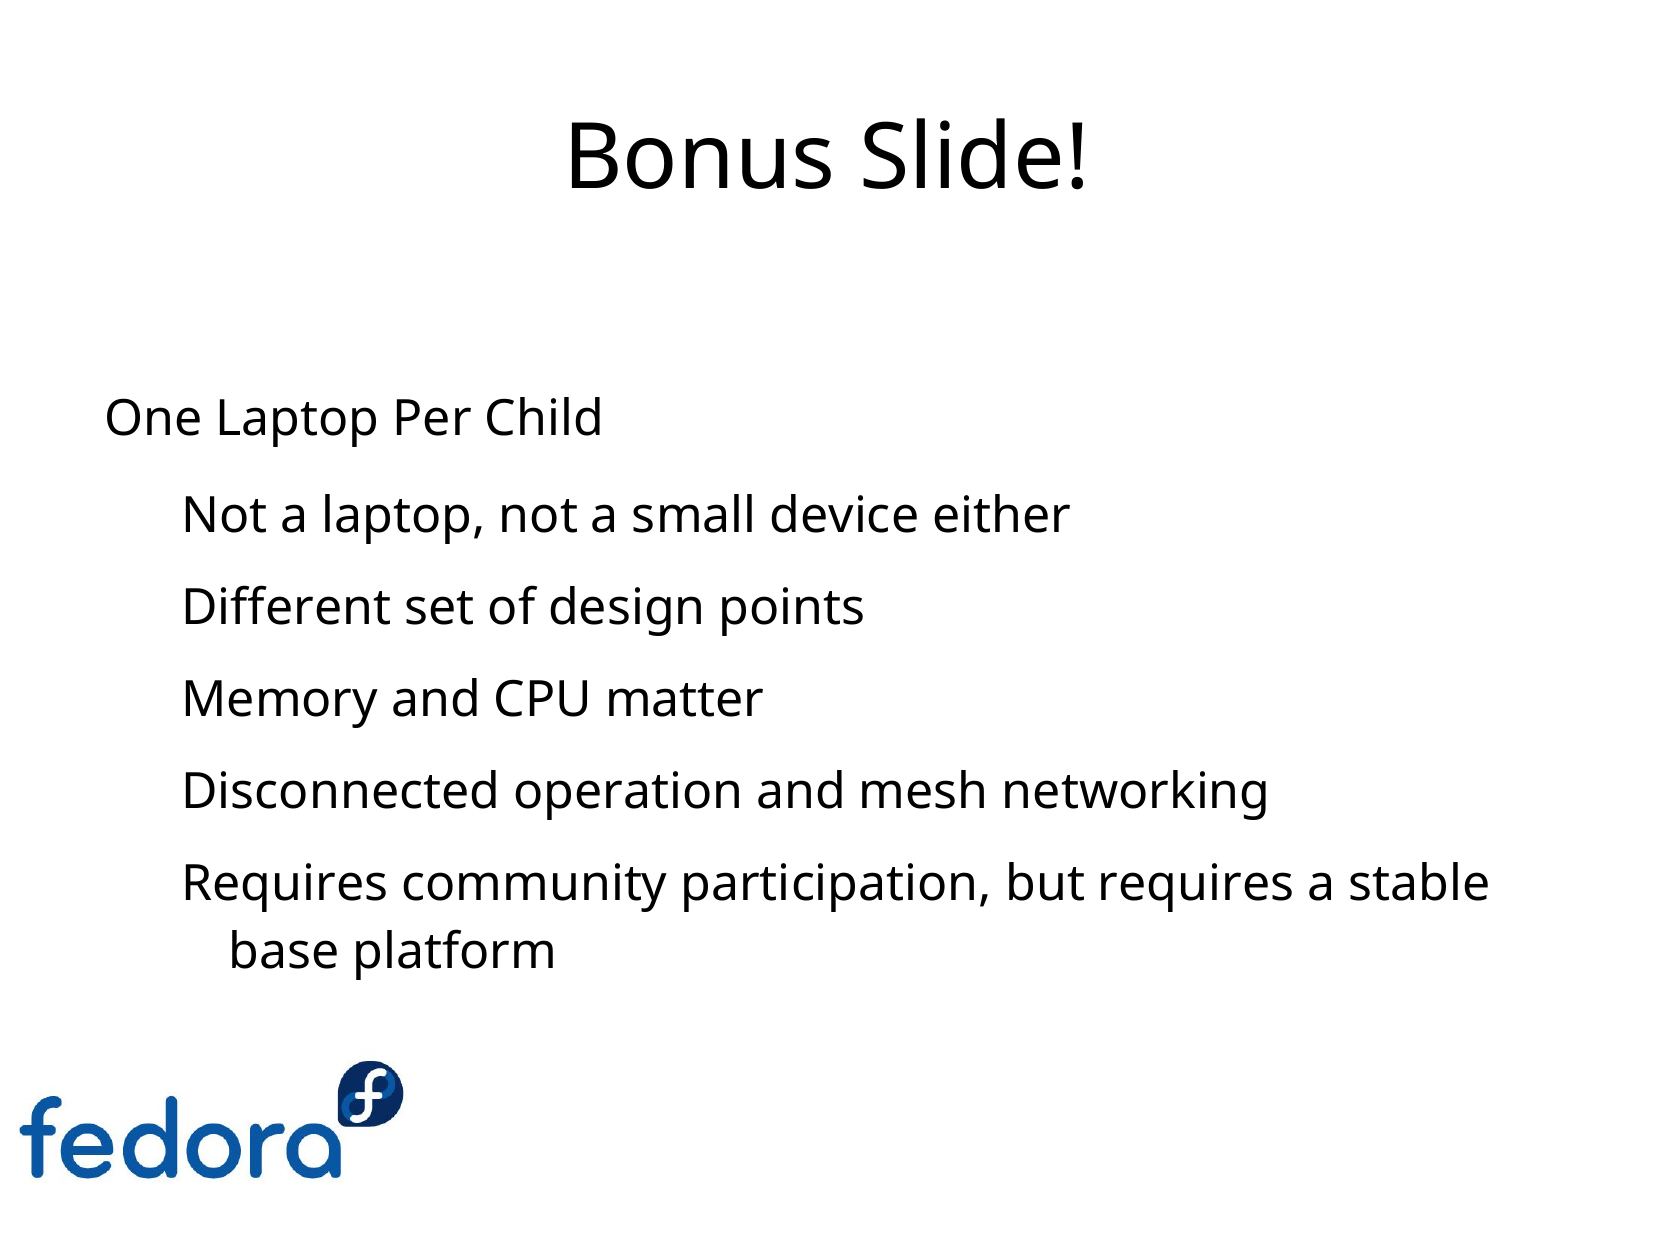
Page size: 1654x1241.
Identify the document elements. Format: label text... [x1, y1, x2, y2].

title Bonus Slide! [82, 49, 1571, 257]
picture [11, 1049, 413, 1199]
list One Laptop Per Child Not a laptop, not a small device either Different set of design points Memory and CPU matter Disconnected operation and mesh networking Requires community participation, but requires a stable base platform [86, 381, 1576, 1057]
